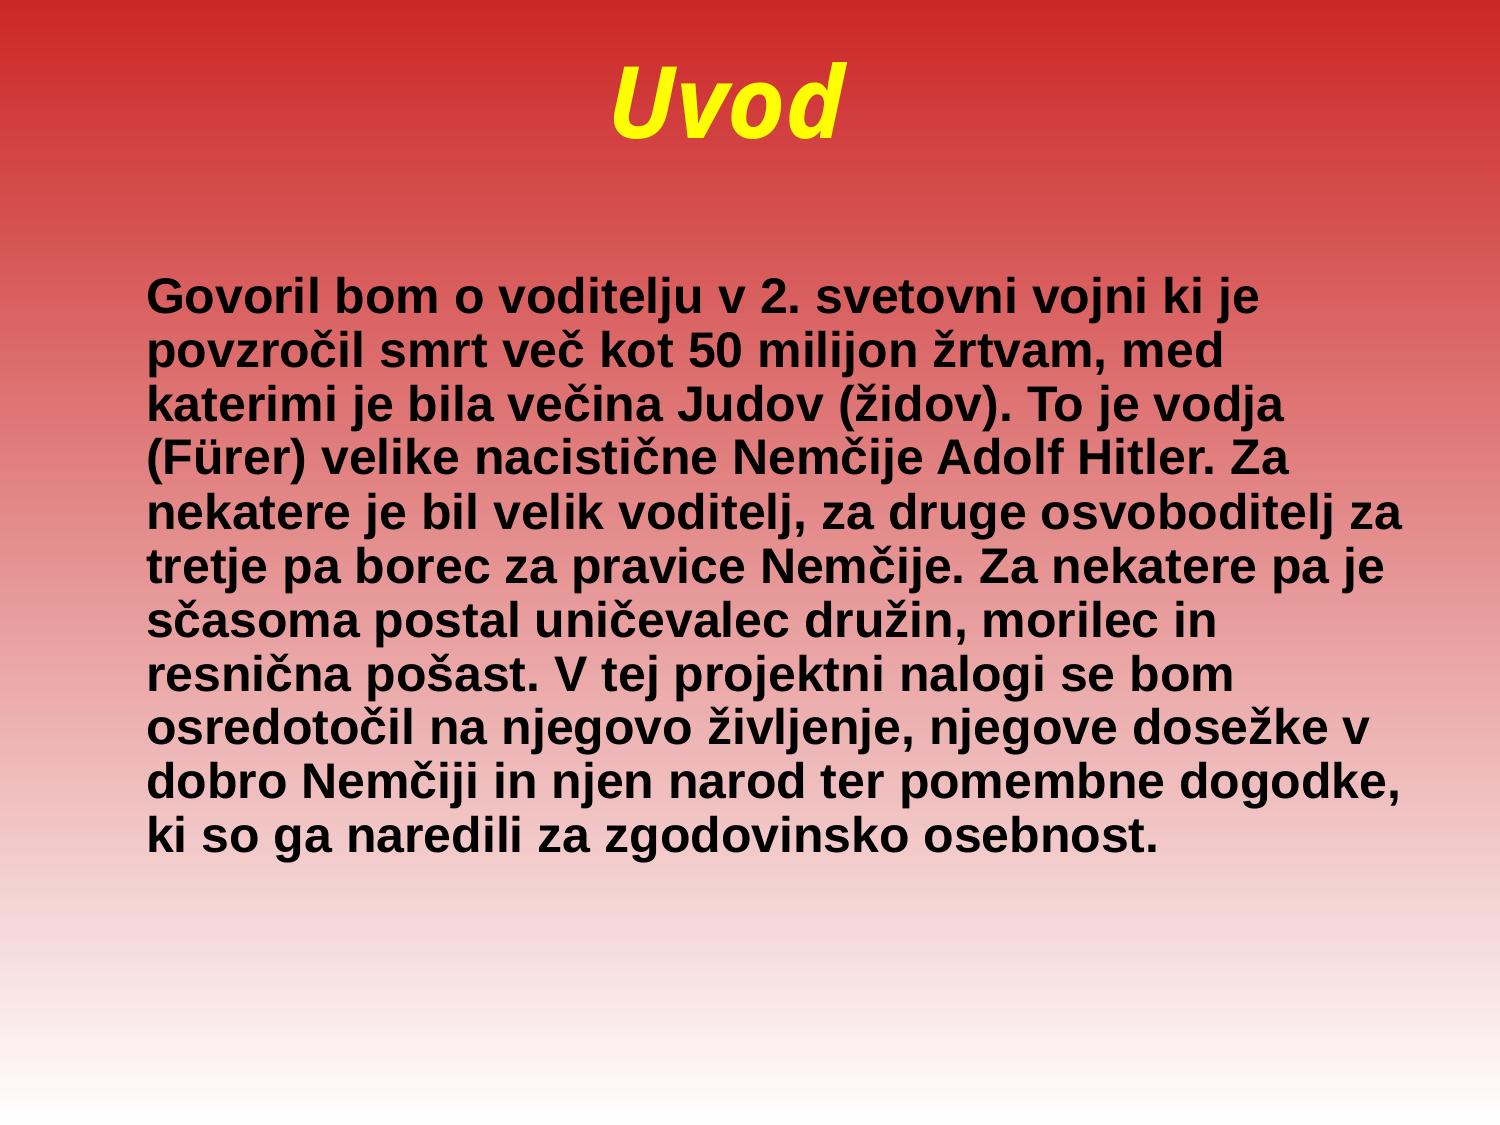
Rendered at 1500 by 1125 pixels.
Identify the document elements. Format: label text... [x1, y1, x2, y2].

list Govoril bom o voditelju v 2. svetovni vojni ki je povzročil smrt več kot 50 milijon žrtvam, med katerimi je bila večina Judov (židov). To je vodja (Fürer) velike nacistične Nemčije Adolf Hitler. Za nekatere je bil velik voditelj, za druge osvoboditelj za tretje pa borec za pravice Nemčije. Za nekatere pa je sčasoma postal uničevalec družin, morilec in resnična pošast. V tej projektni nalogi se bom osredotočil na njegovo življenje, njegove dosežke v dobro Nemčiji in njen narod ter pomembne dogodke, ki so ga naredili za zgodovinsko osebnost. [75, 262, 1425, 1005]
text_box Uvod [454, 31, 999, 256]
